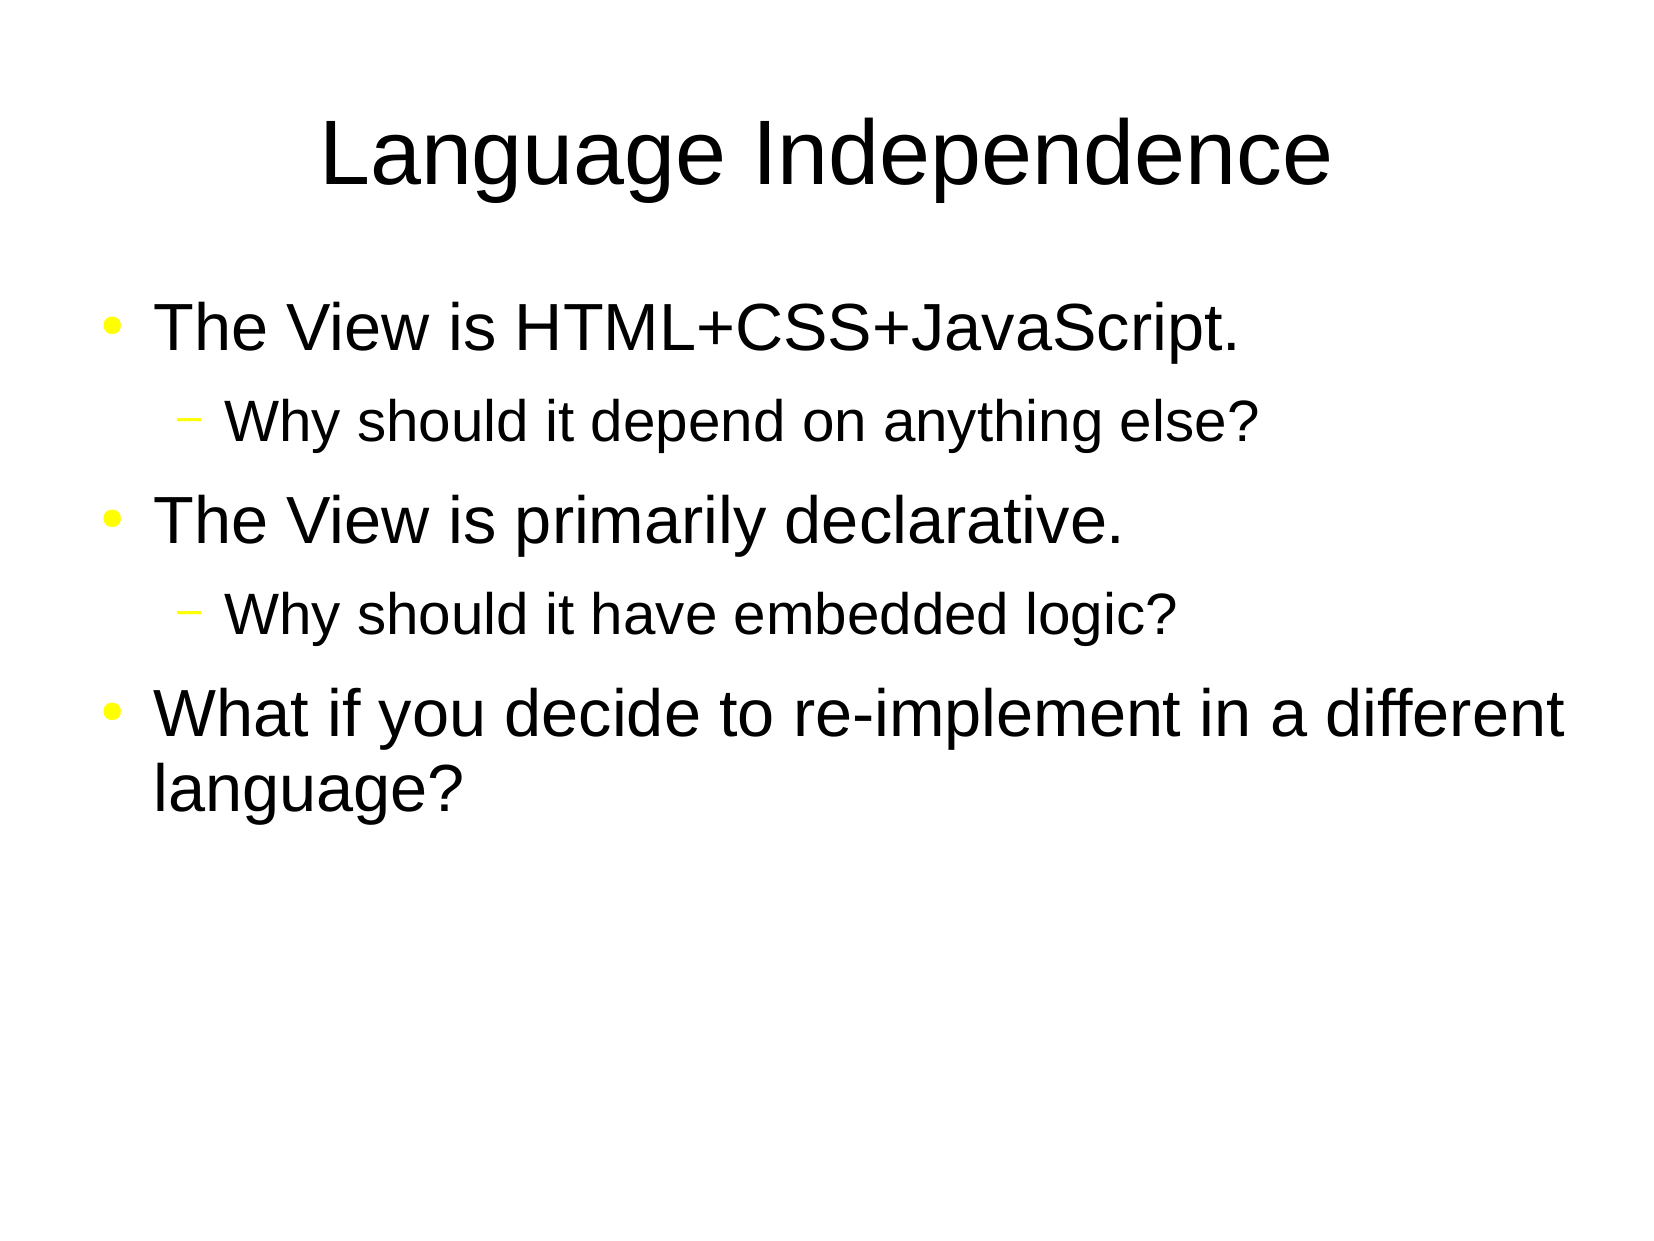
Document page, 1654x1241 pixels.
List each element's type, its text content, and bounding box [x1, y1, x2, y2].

title Language Independence [82, 49, 1571, 257]
list The View is HTML+CSS+JavaScript. Why should it depend on anything else? The View is primarily declarative. Why should it have embedded logic? What if you decide to re-implement in a different language? [82, 290, 1571, 1109]
